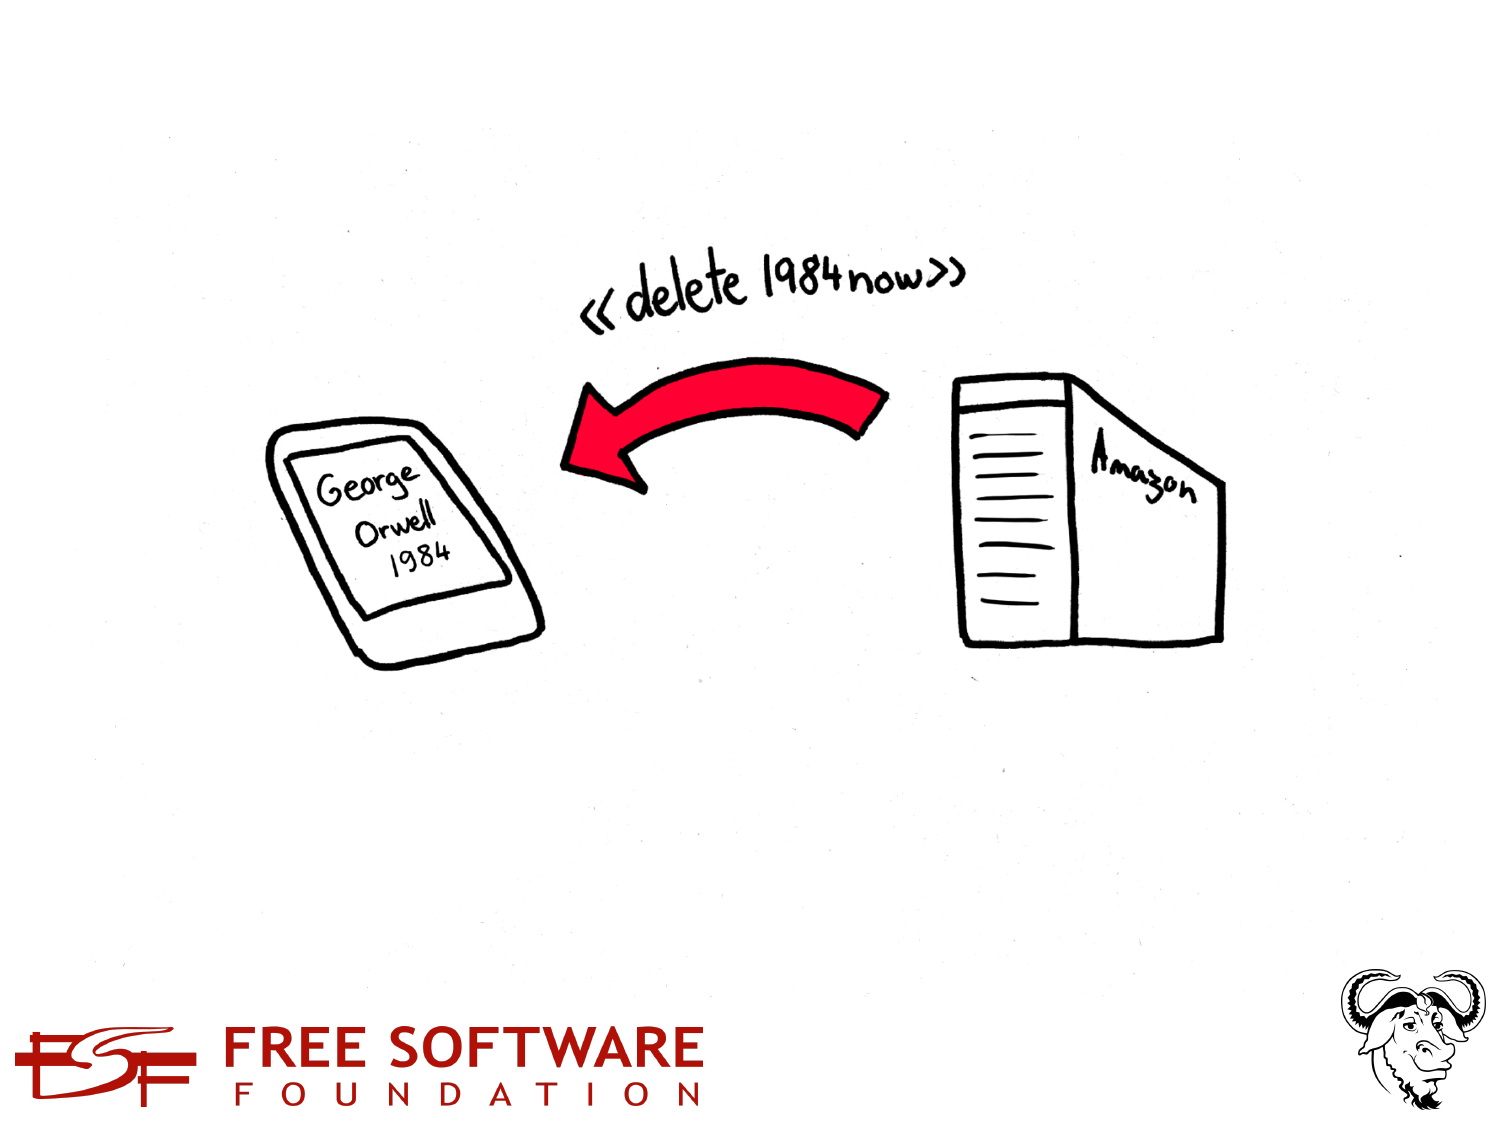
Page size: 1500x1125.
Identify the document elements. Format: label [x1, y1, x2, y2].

picture [15, 1026, 703, 1107]
picture [41, 128, 1486, 1110]
